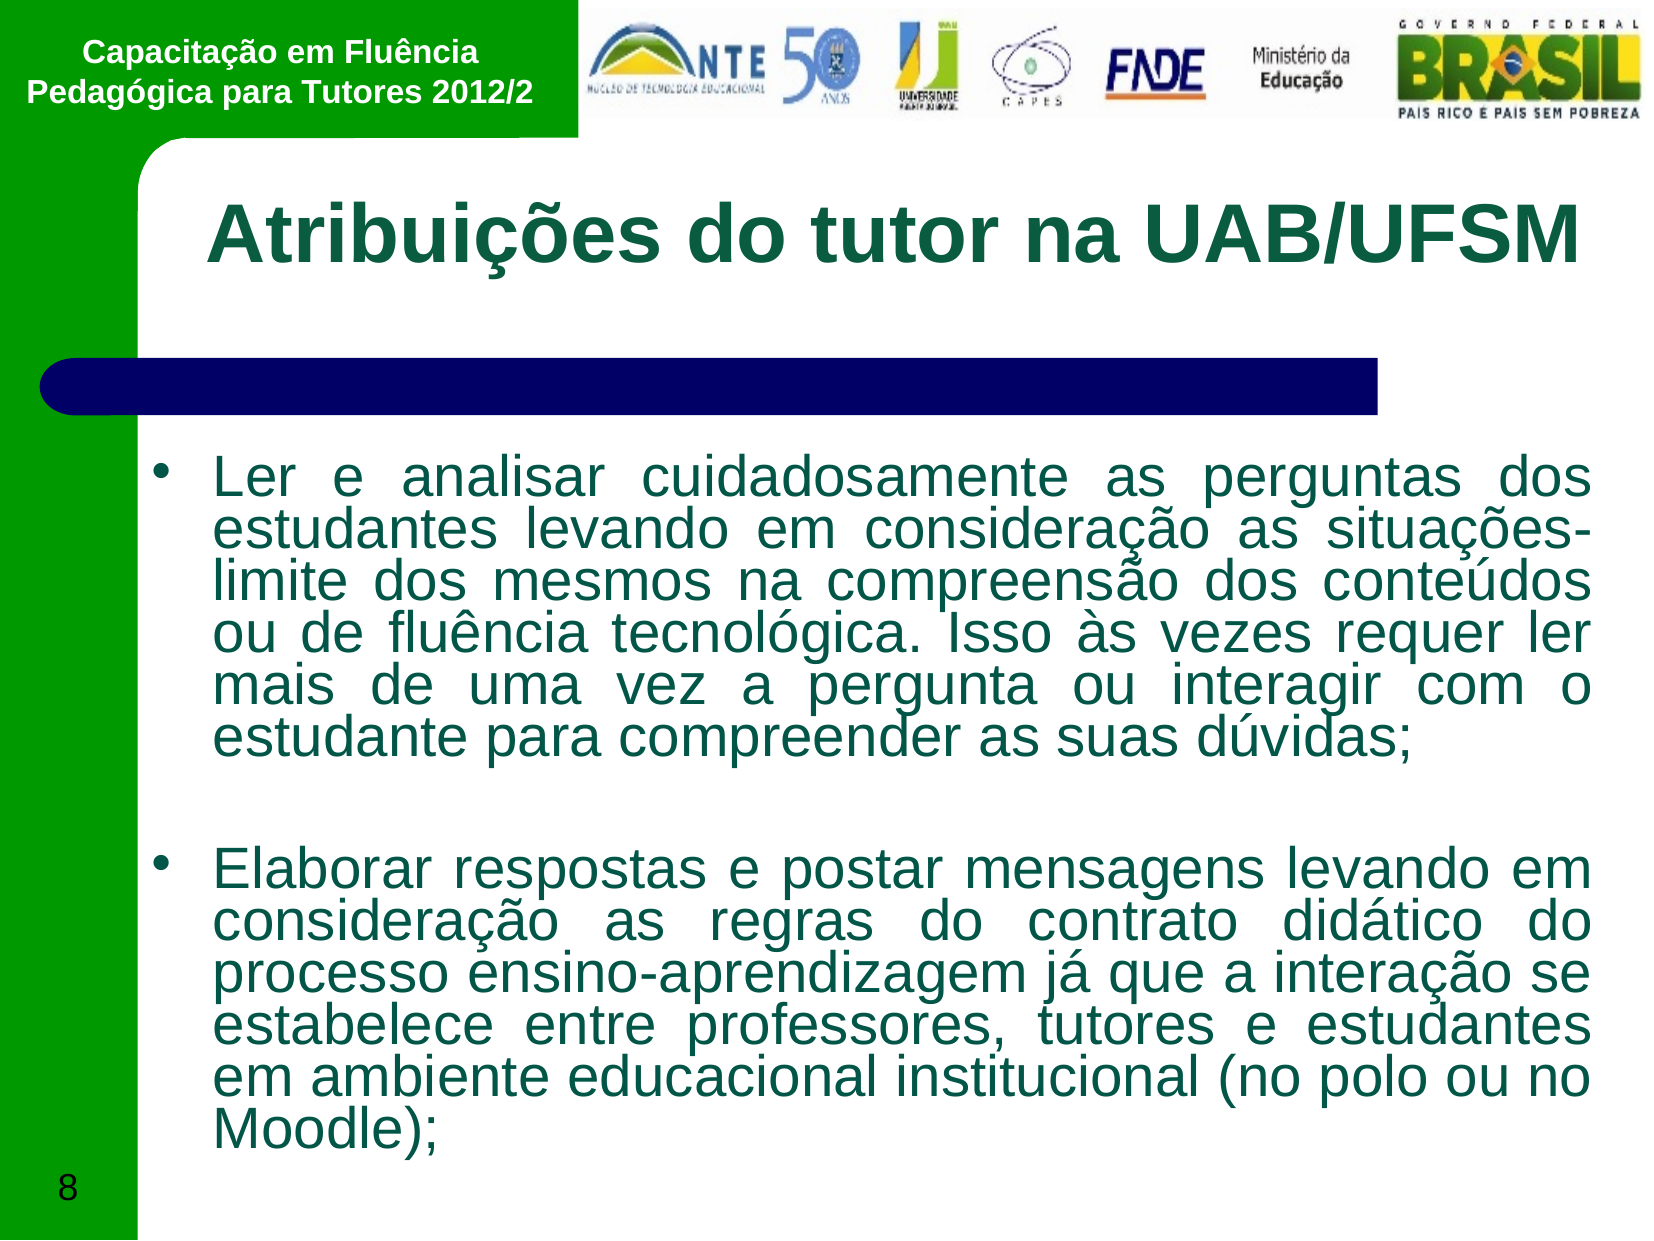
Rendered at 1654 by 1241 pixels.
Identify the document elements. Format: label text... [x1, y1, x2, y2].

text_box <número> [15, 1128, 121, 1217]
picture [582, 8, 1646, 121]
list Ler e analisar cuidadosamente as perguntas dos estudantes levando em consideração as situações-limite dos mesmos na compreensão dos conteúdos ou de fluência tecnológica. Isso às vezes requer ler mais de uma vez a pergunta ou interagir com o estudante para compreender as suas dúvidas; Elaborar respostas e postar mensagens levando em consideração as regras do contrato didático do processo ensino-aprendizagem já que a interação se estabelece entre professores, tutores e estudantes em ambiente educacional institucional (no polo ou no Moodle); [151, 371, 1595, 1241]
title Atribuições do tutor na UAB/UFSM [177, 184, 1612, 377]
